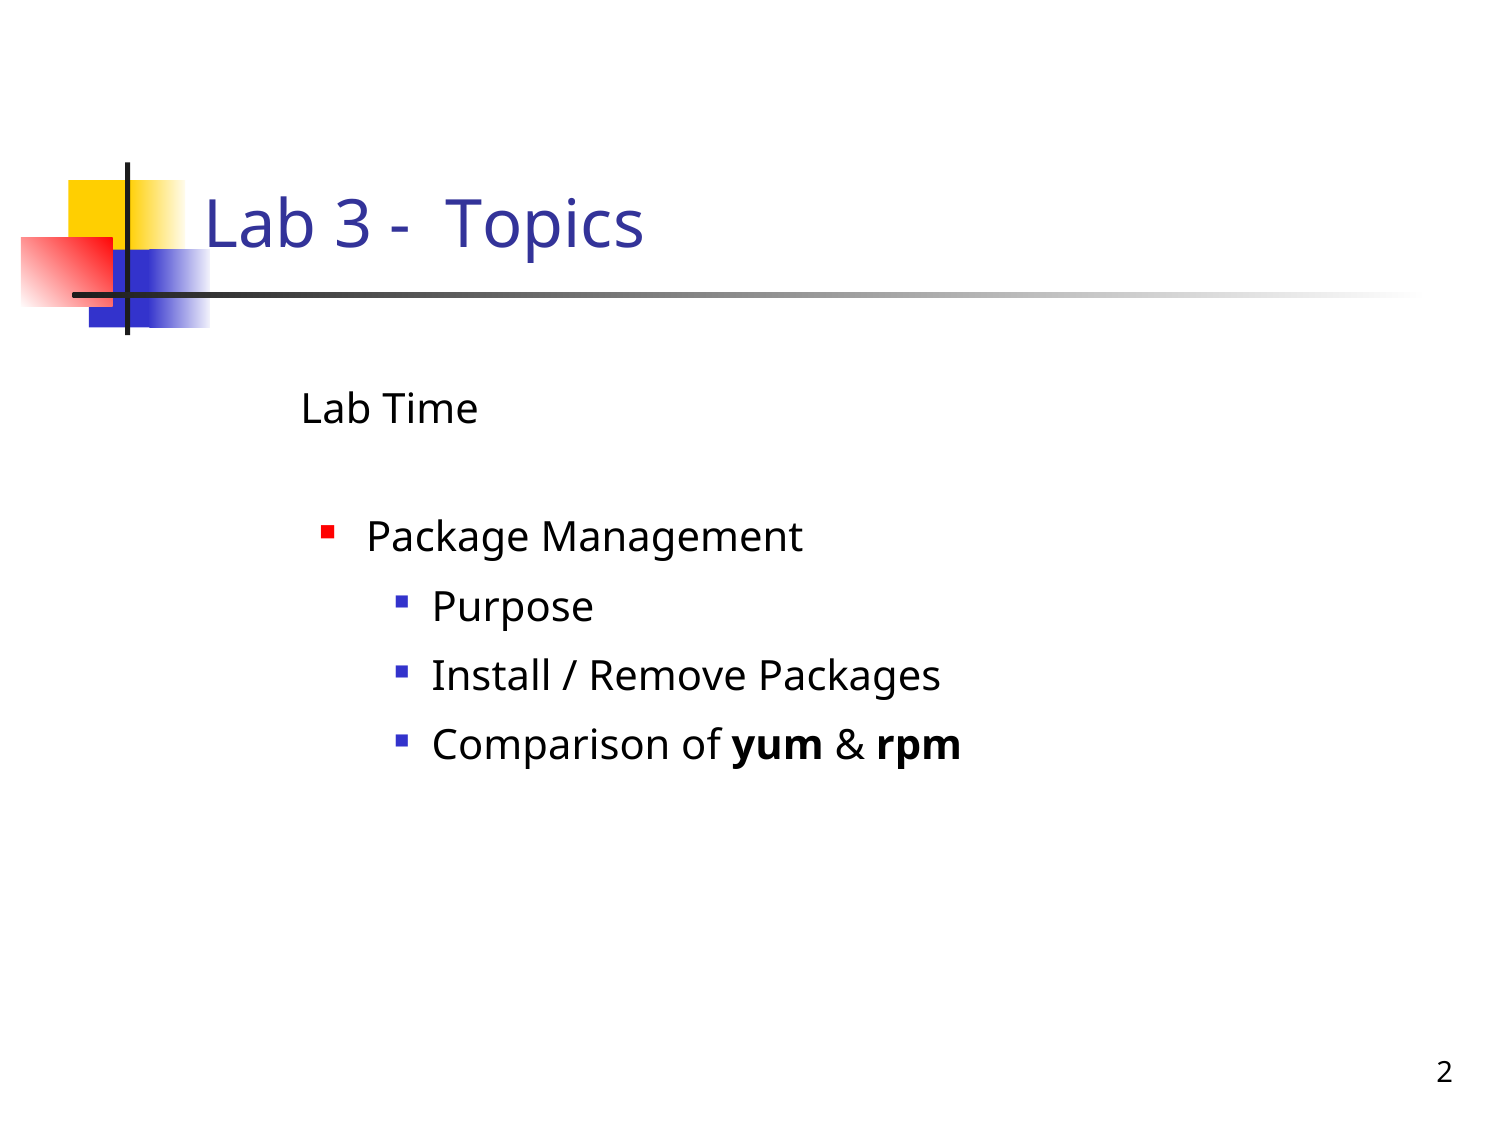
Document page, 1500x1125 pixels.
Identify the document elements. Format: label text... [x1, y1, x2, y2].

title Lab 3 - Topics [188, 35, 1468, 276]
list Lab Time Package Management Purpose Install / Remove Packages Comparison of yum & rpm [229, 365, 1434, 979]
